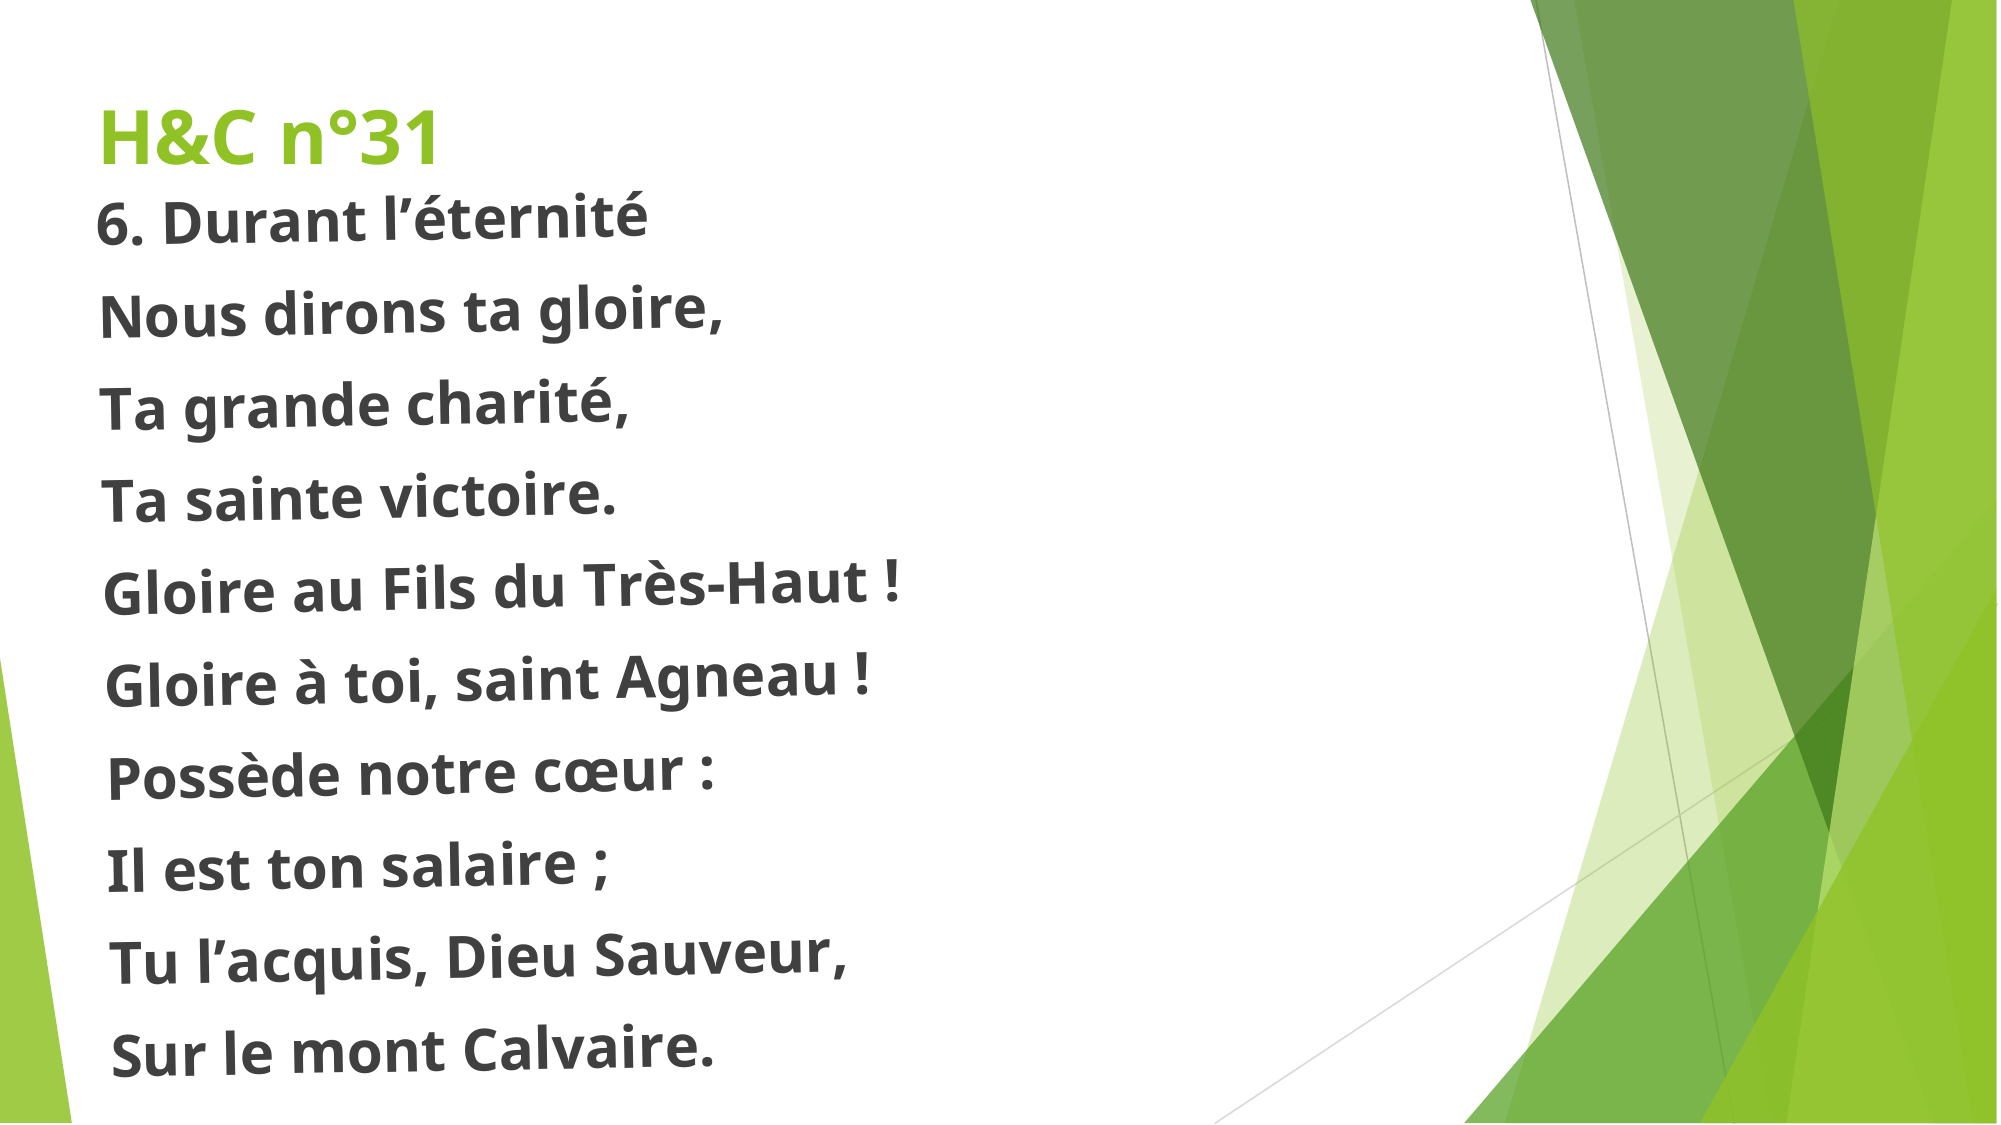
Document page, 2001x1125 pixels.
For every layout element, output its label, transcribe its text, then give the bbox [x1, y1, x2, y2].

text_box 6. Durant l’éternité Nous dirons ta gloire, Ta grande charité, Ta sainte victoire. Gloire au Fils du Très-Haut ! Gloire à toi, saint Agneau ! Possède notre cœur : Il est ton salaire ; Tu l’acquis, Dieu Sauveur, Sur le mont Calvaire. [80, 137, 1963, 1095]
text_box H&C n°31 [82, 82, 496, 169]
